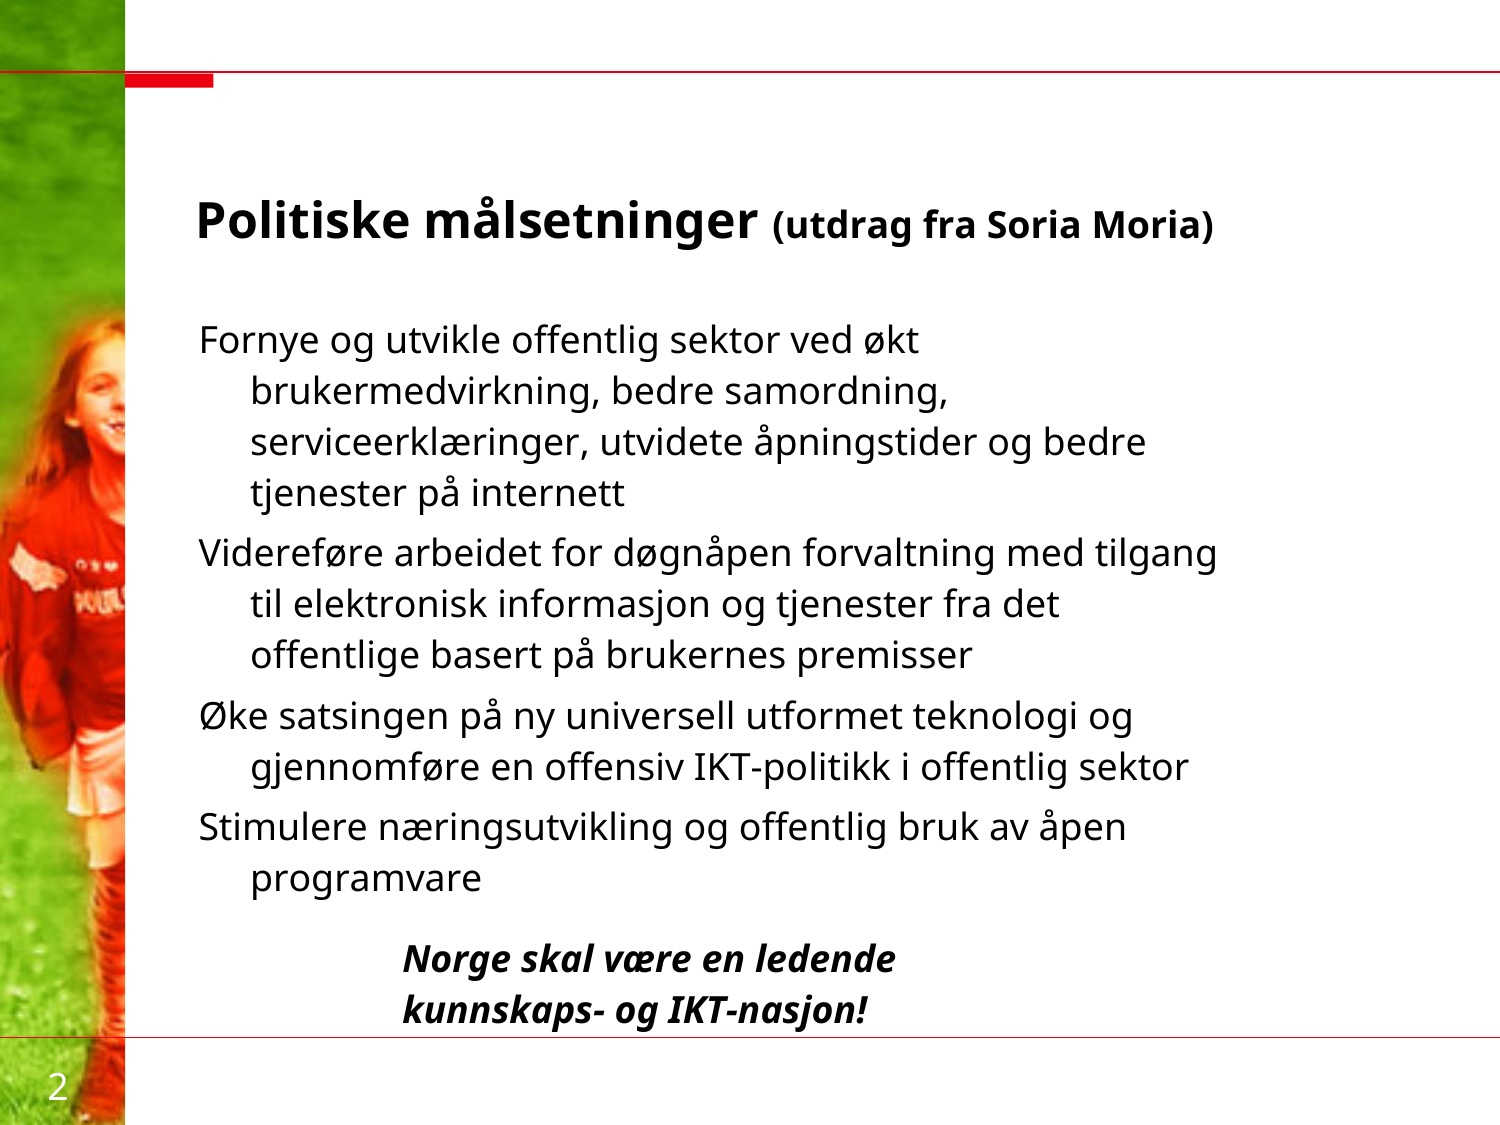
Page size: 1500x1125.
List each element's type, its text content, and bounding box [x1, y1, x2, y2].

picture [0, 73, 126, 1037]
list Fornye og utvikle offentlig sektor ved økt brukermedvirkning, bedre samordning, serviceerklæringer, utvidete åpningstider og bedre tjenester på internett Videreføre arbeidet for døgnåpen forvaltning med tilgang til elektronisk informasjon og tjenester fra det offentlige basert på brukernes premisser Øke satsingen på ny universell utformet teknologi og gjennomføre en offensiv IKT-politikk i offentlig sektor Stimulere næringsutvikling og offentlig bruk av åpen programvare [183, 305, 1251, 981]
text_box Norge skal være en ledende kunnskaps- og IKT-nasjon! [387, 924, 922, 1043]
title Politiske målsetninger (utdrag fra Soria Moria) [180, 158, 1246, 279]
picture [0, 1038, 126, 1125]
picture [0, 0, 126, 71]
